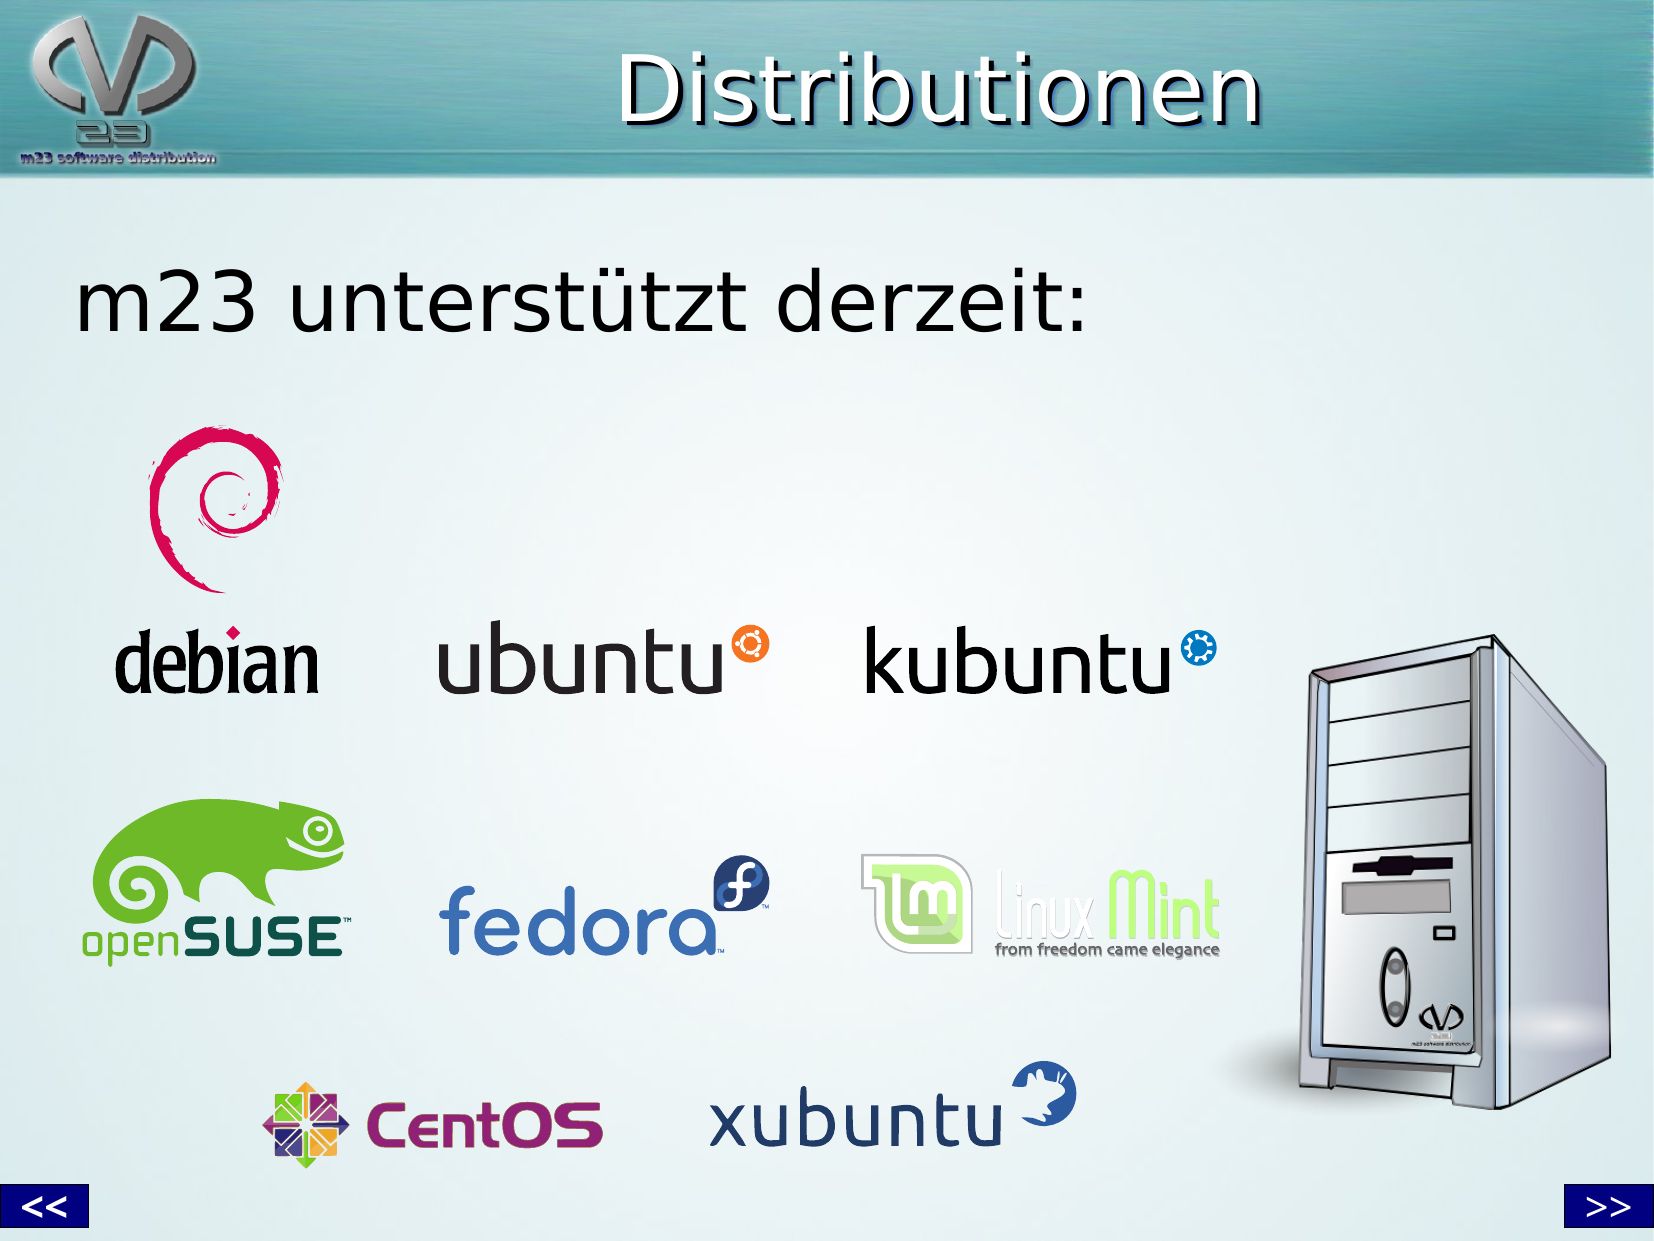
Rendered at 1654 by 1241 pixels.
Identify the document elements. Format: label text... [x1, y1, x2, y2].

picture [0, 0, 1654, 1241]
title Distributionen [224, 2, 1654, 178]
text_box m23 unterstützt derzeit: [73, 254, 1595, 352]
